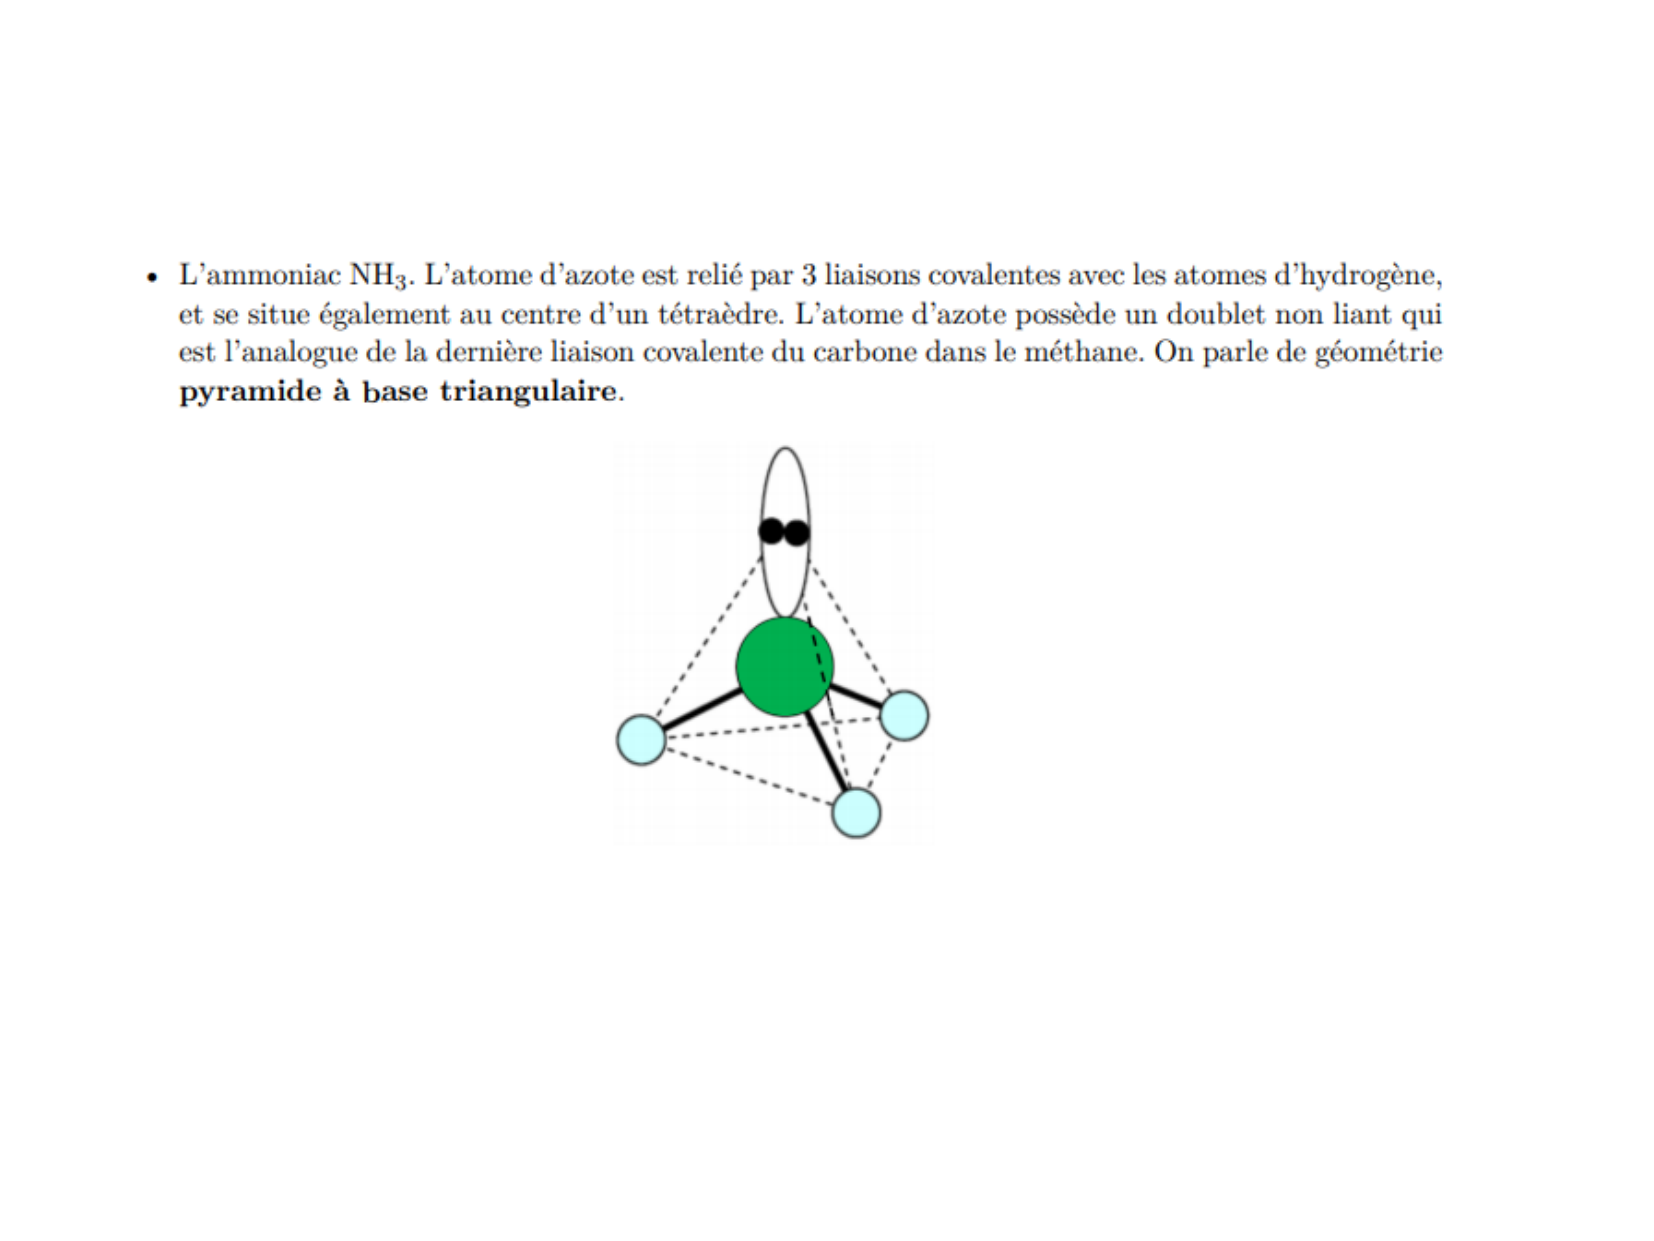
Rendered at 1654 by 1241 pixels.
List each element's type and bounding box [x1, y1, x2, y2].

picture [129, 236, 1477, 851]
